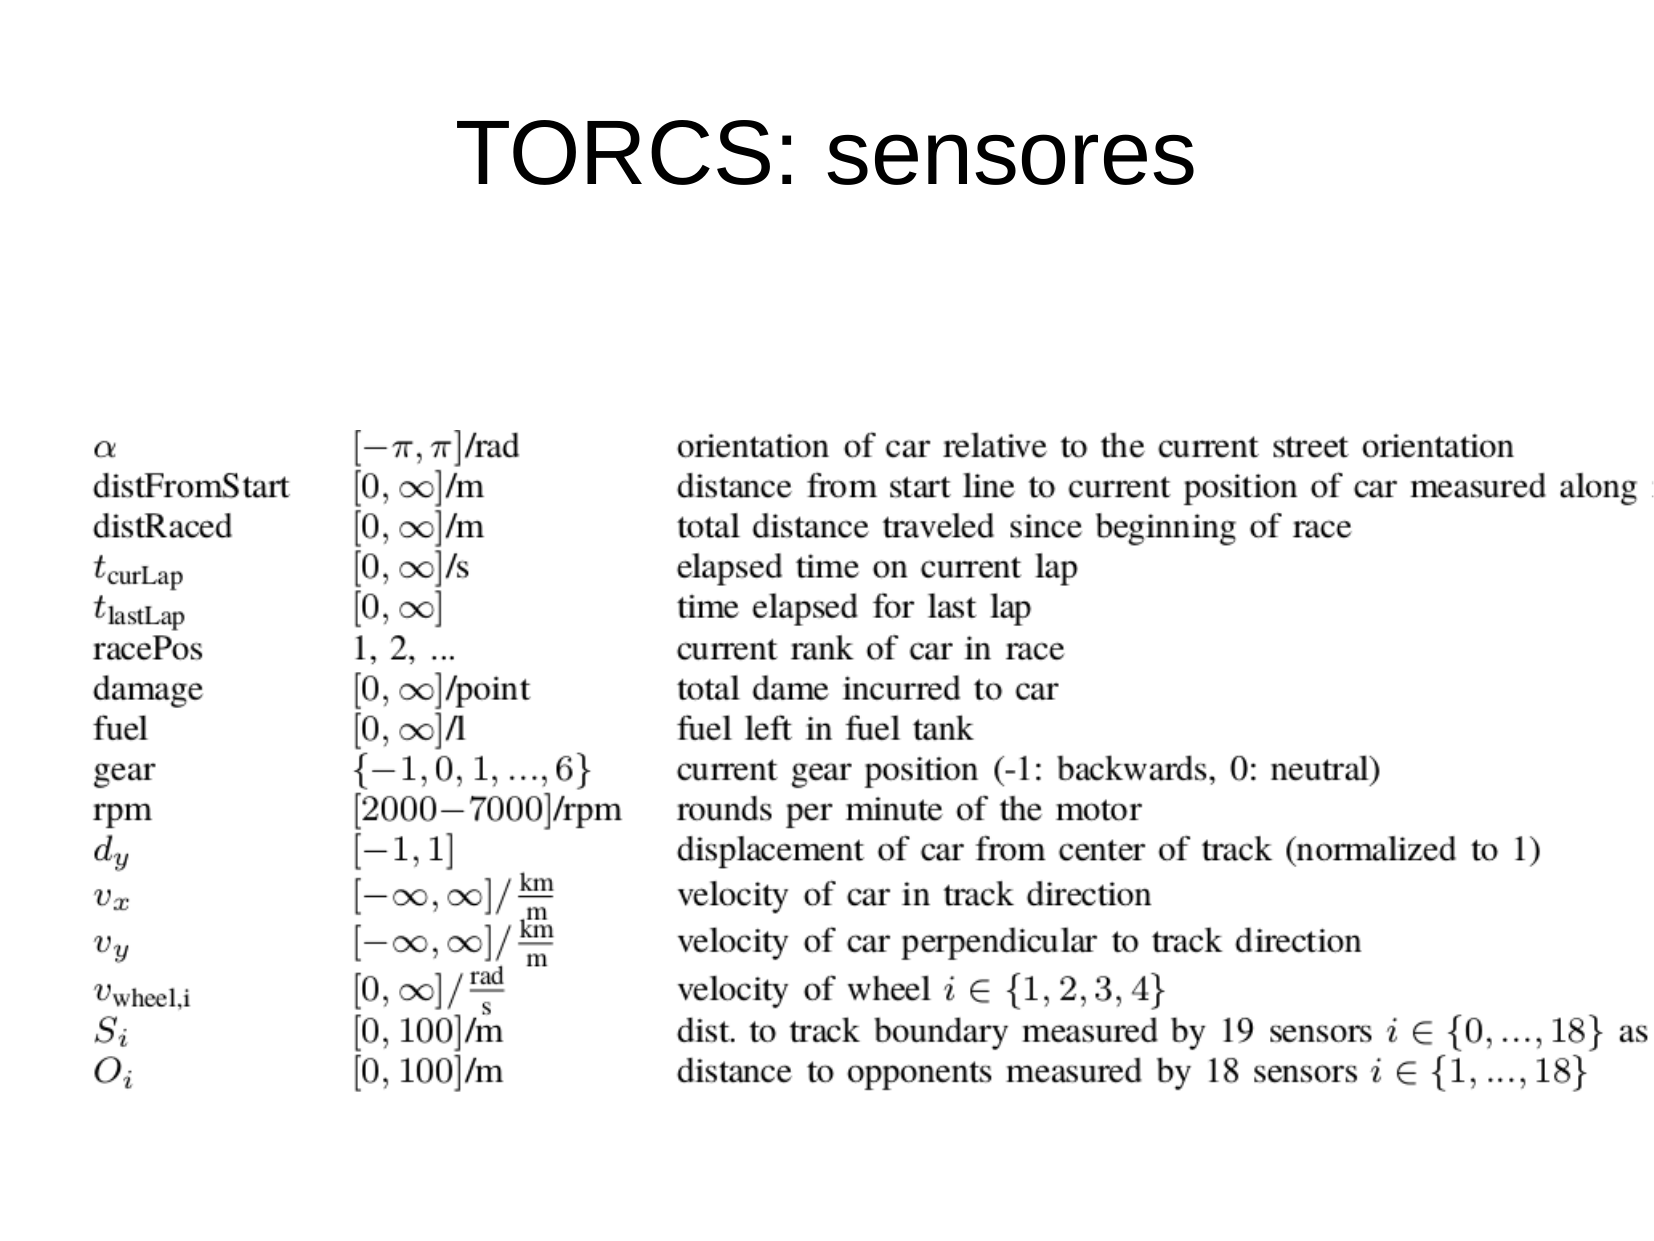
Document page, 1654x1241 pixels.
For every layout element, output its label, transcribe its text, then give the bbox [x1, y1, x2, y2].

picture [82, 430, 1654, 1100]
title TORCS: sensores [82, 49, 1571, 257]
